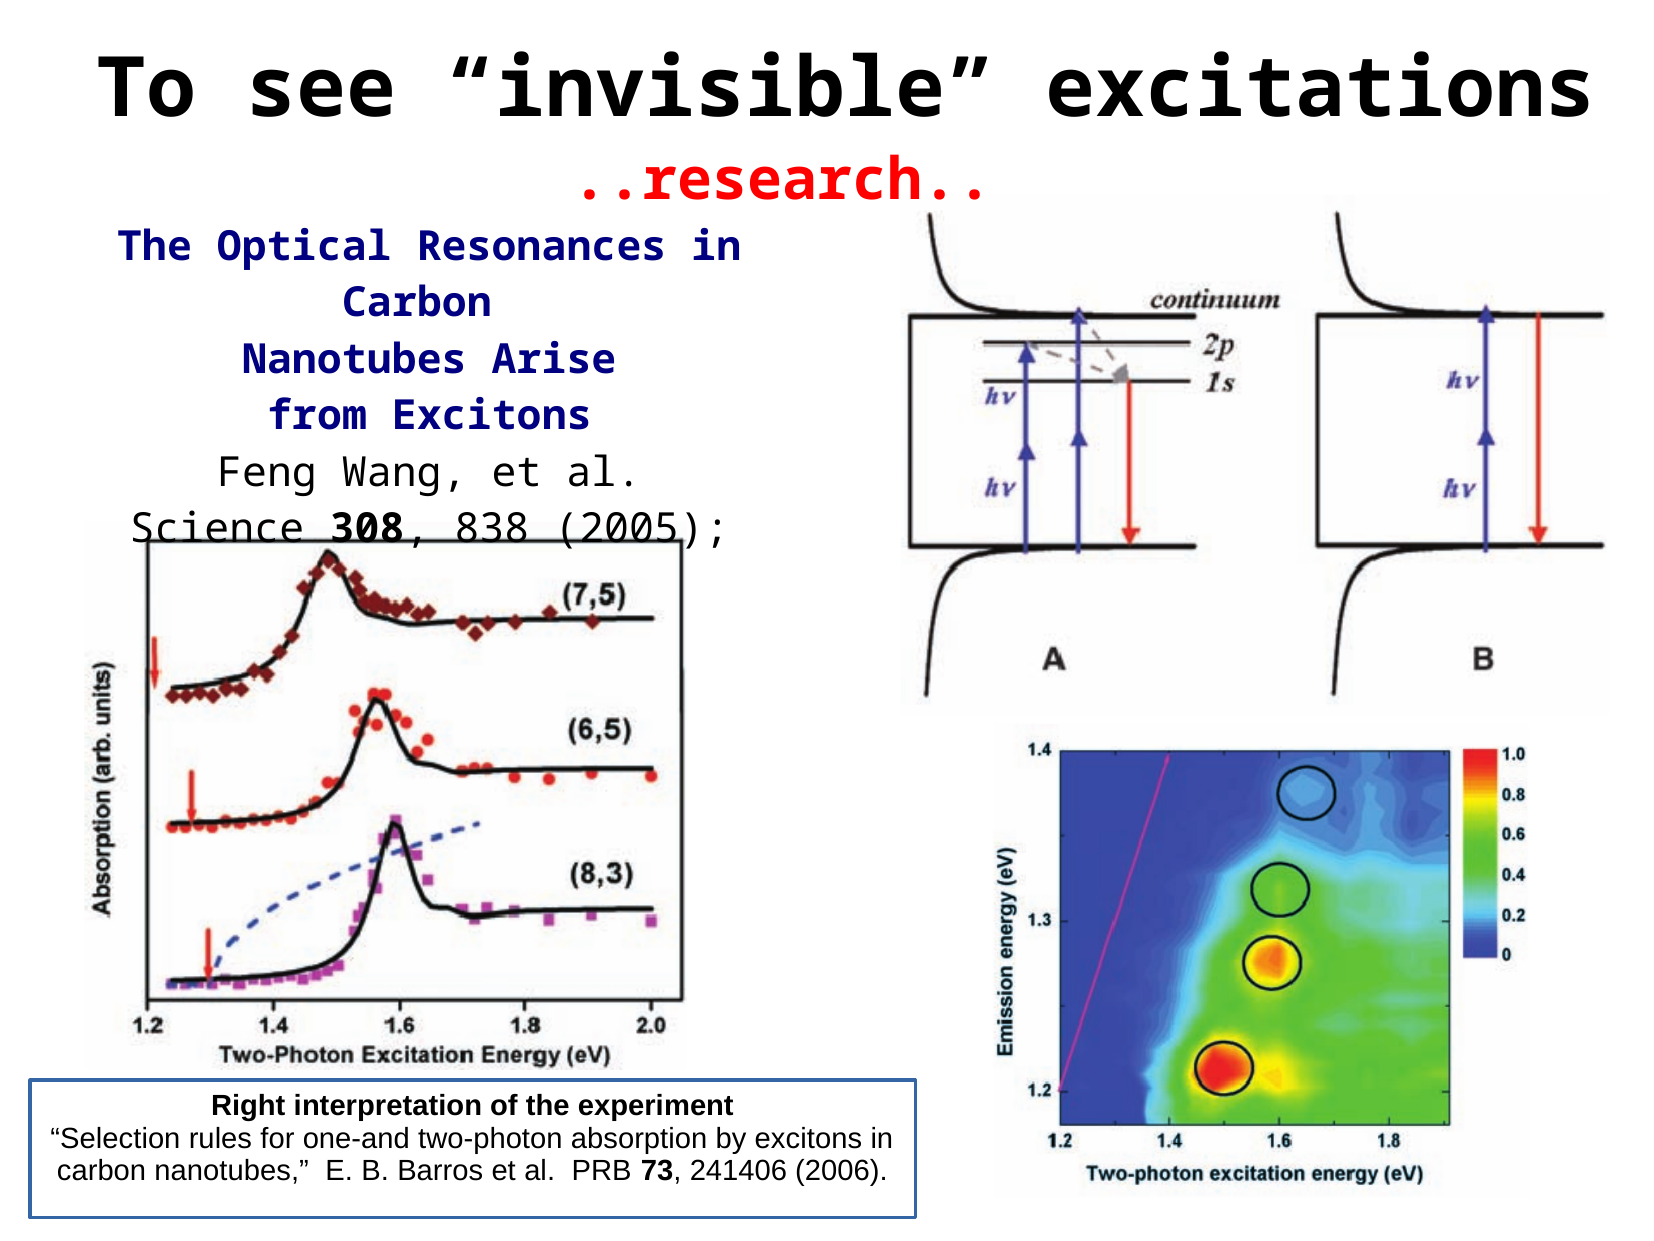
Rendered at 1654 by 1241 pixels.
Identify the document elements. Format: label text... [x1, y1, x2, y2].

picture [635, 523, 641, 533]
picture [285, 523, 298, 529]
text_box The Optical Resonances in Carbon Nanotubes Arise from Excitons Feng Wang, et al. Science 308, 838 (2005); [84, 208, 775, 523]
title To see “invisible” excitations [45, 15, 1647, 154]
text_box Right interpretation of the experiment “Selection rules for one-and two-photon absorption by excitons in carbon nanotubes,” E. B. Barros et al. PRB 73, 241406 (2006). [30, 1080, 916, 1218]
picture [52, 495, 692, 1070]
picture [891, 180, 1654, 1198]
picture [460, 528, 472, 539]
picture [387, 529, 396, 538]
picture [610, 523, 616, 533]
picture [612, 523, 623, 539]
text_box ..research.. [465, 128, 1066, 226]
picture [510, 528, 522, 539]
picture [637, 523, 648, 539]
picture [210, 523, 223, 529]
picture [364, 524, 371, 538]
